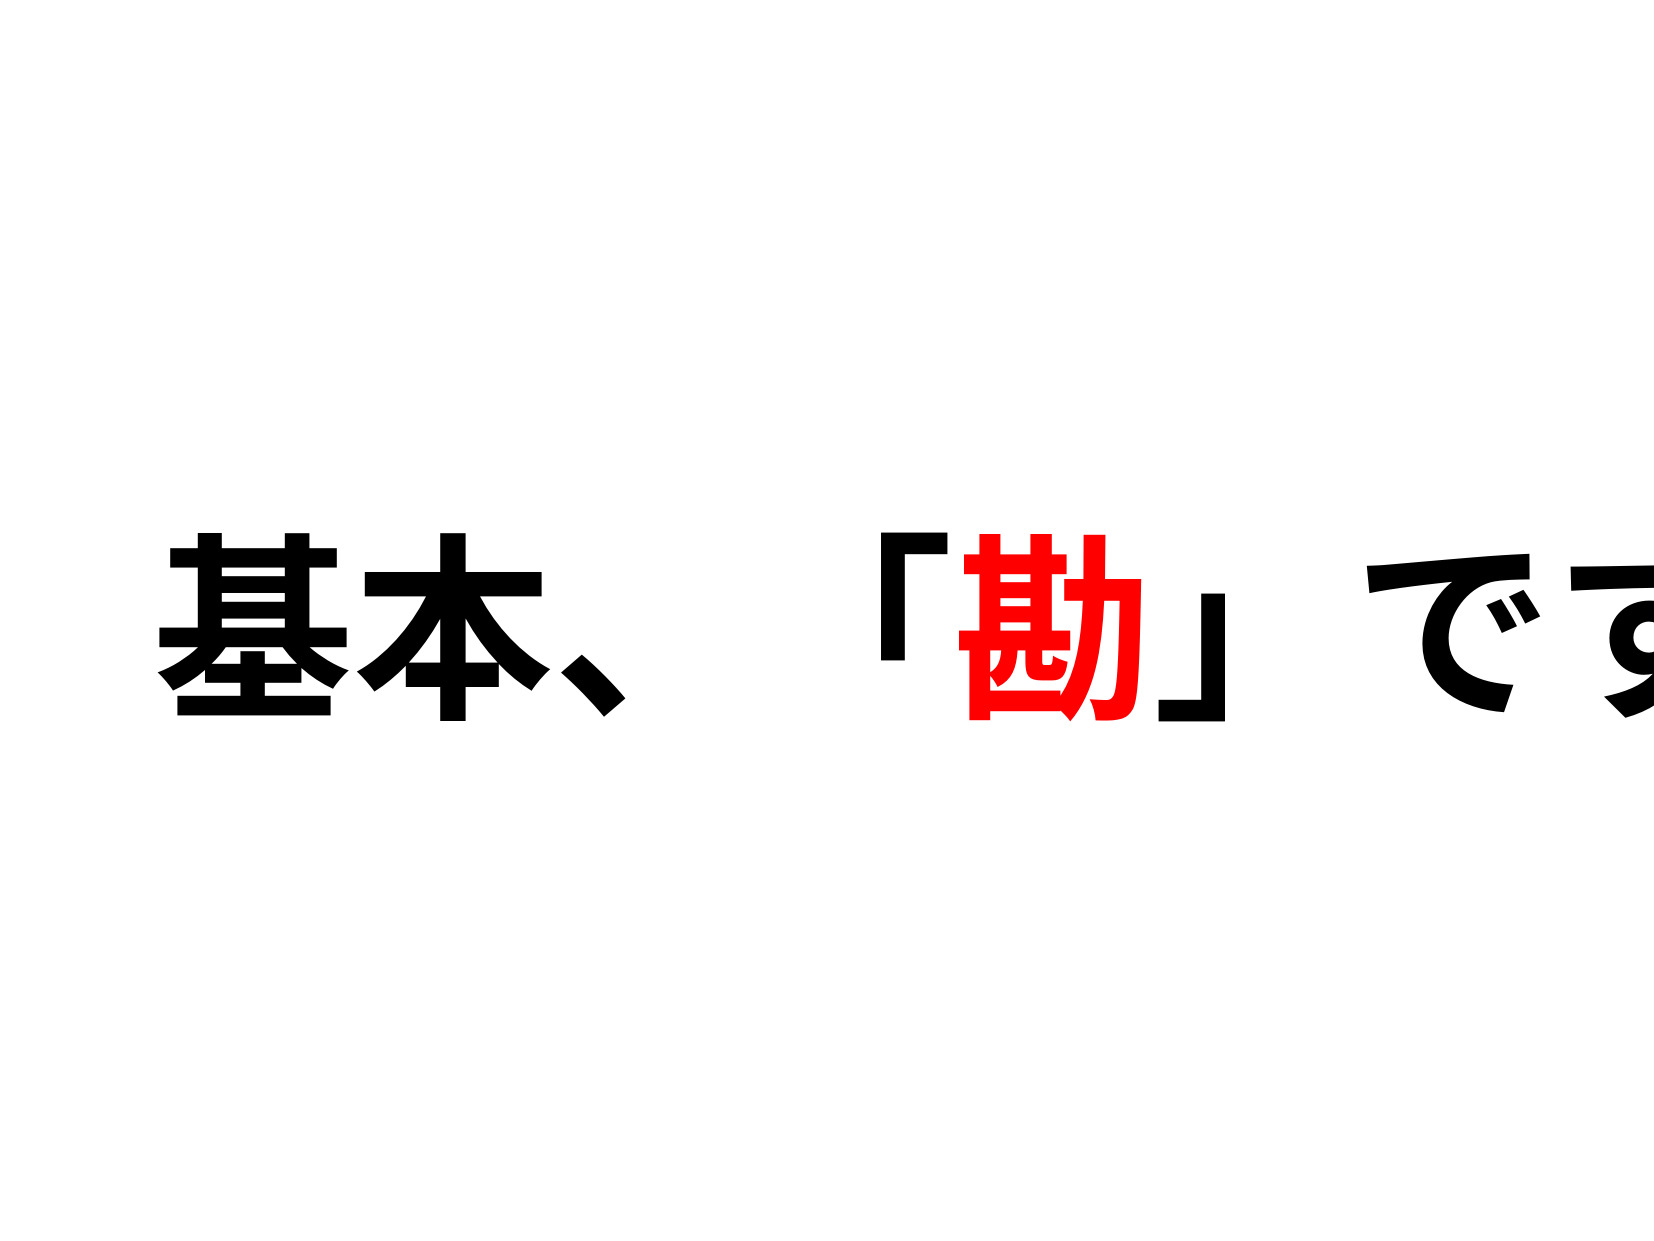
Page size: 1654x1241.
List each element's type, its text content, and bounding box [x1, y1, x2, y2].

text_box 基本、「勘」です [139, 464, 1477, 680]
